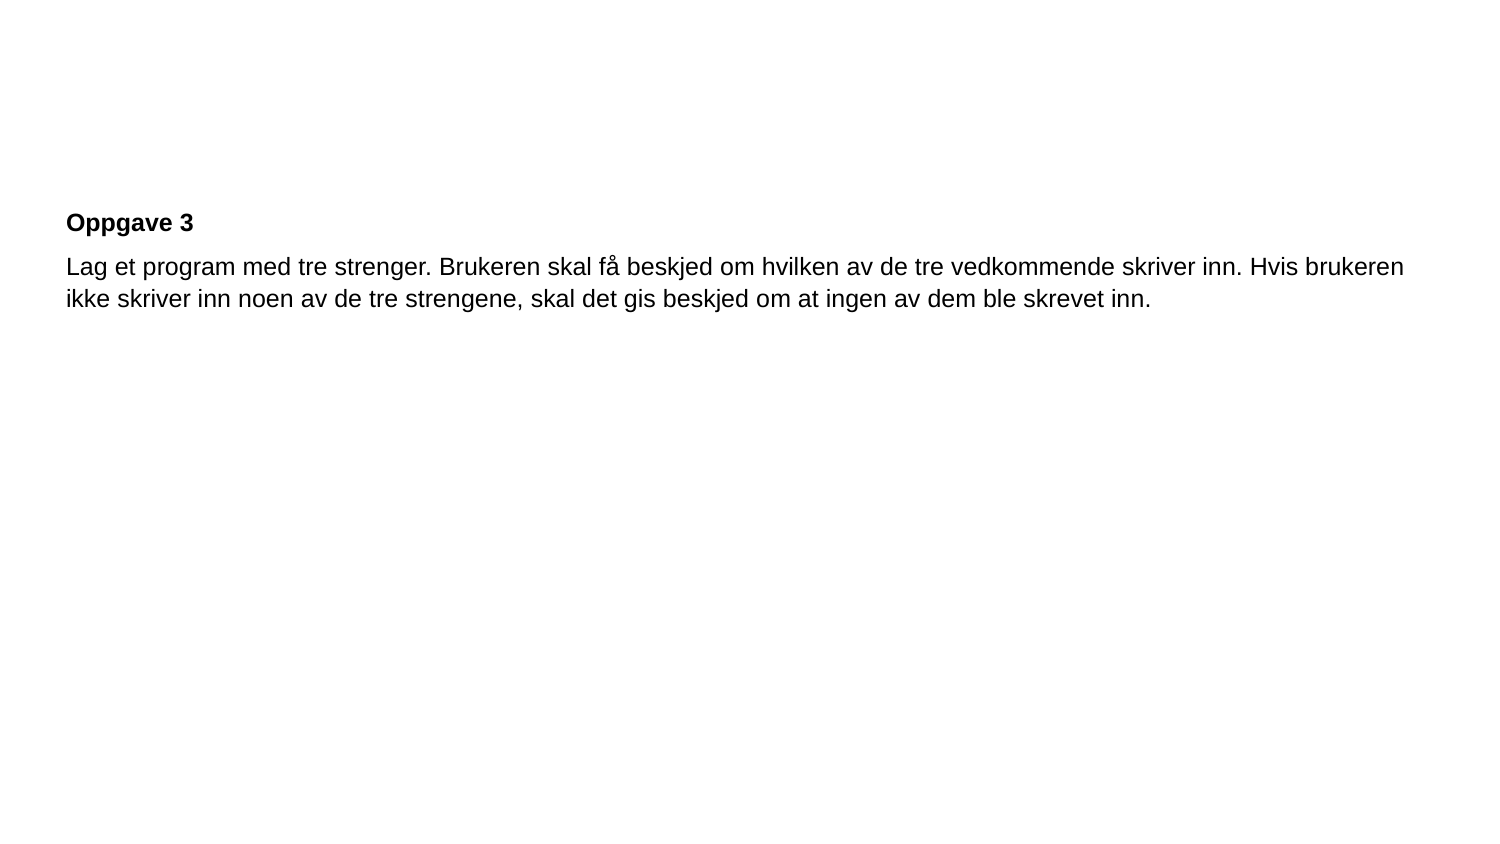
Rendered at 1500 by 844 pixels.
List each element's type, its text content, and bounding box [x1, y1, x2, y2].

list Oppgave 3 Lag et program med tre strenger. Brukeren skal få beskjed om hvilken av de tre vedkommende skriver inn. Hvis brukeren ikke skriver inn noen av de tre strengene, skal det gis beskjed om at ingen av dem ble skrevet inn. [51, 189, 1449, 750]
